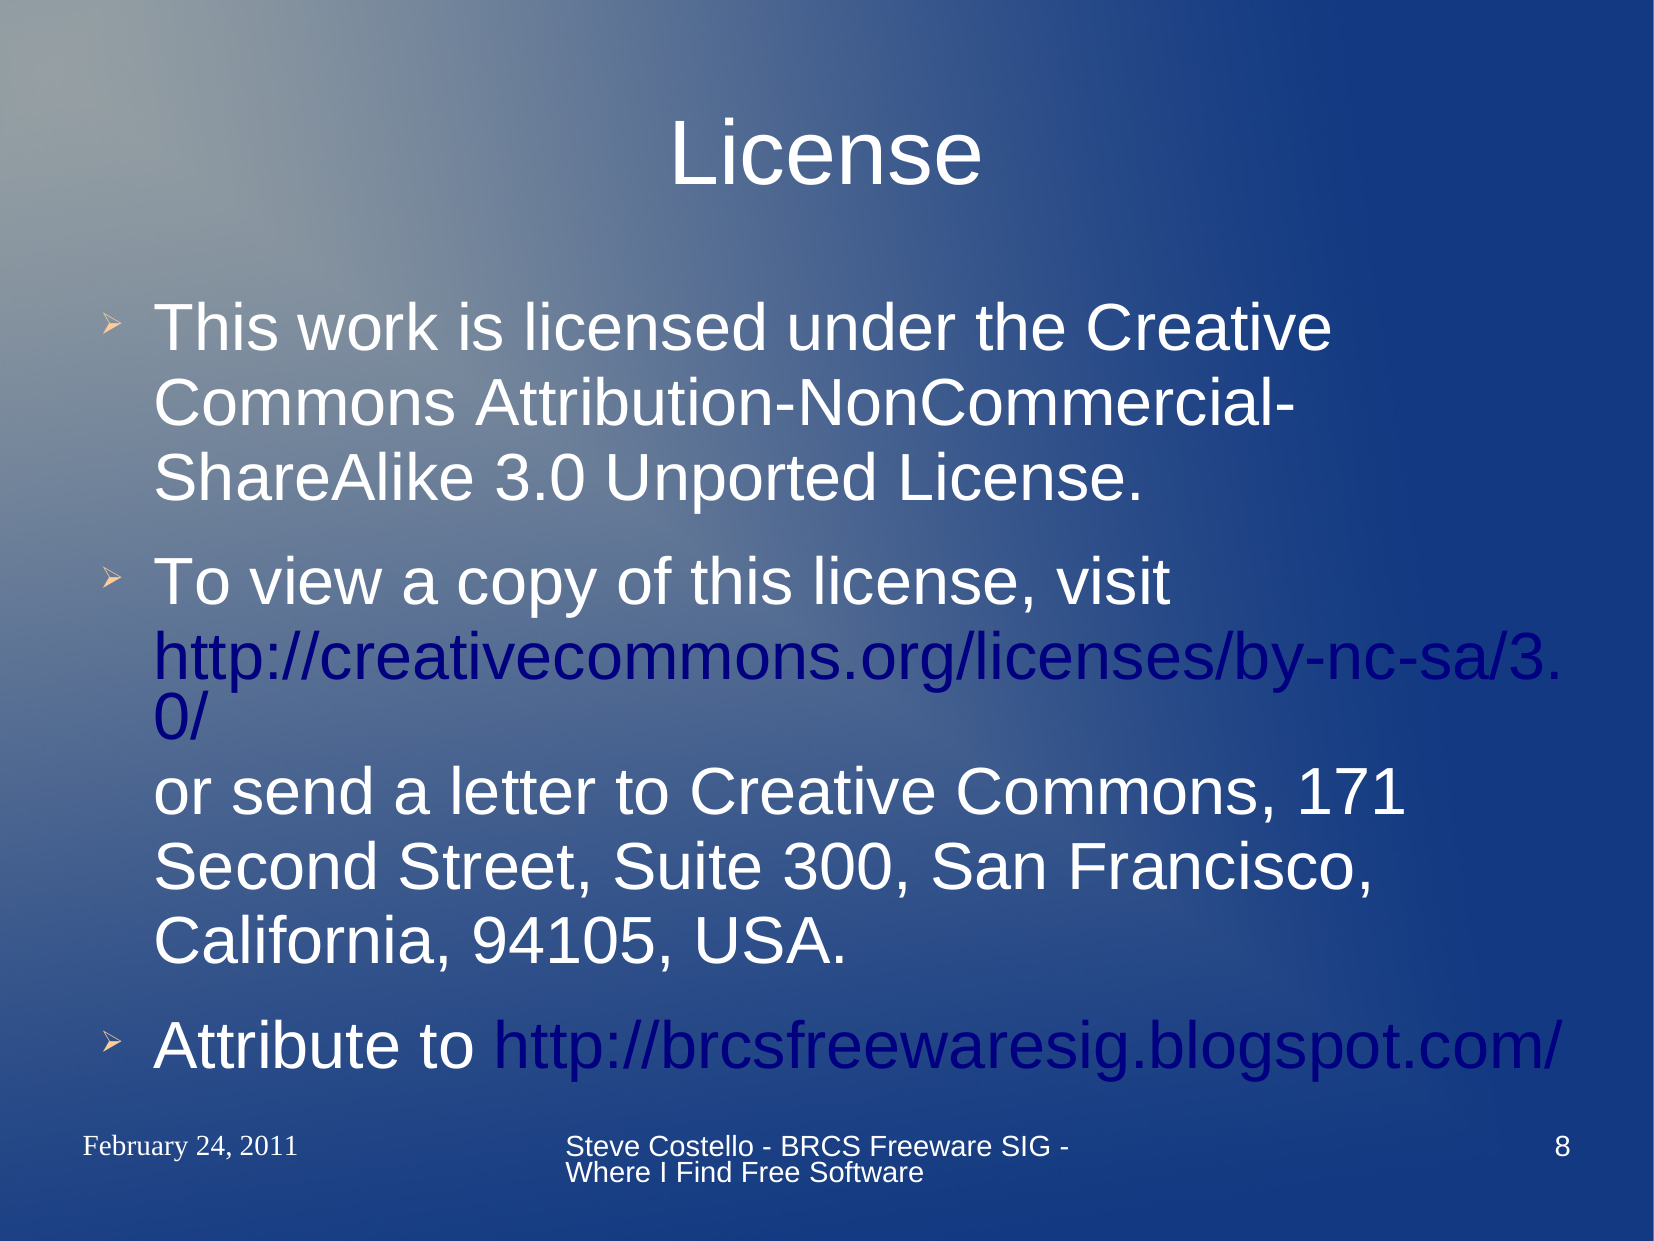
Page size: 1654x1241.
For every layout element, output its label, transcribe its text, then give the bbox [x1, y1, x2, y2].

list This work is licensed under the Creative Commons Attribution-NonCommercial-ShareAlike 3.0 Unported License. To view a copy of this license, visit http://creativecommons.org/licenses/by-nc-sa/3.0/or send a letter to Creative Commons, 171 Second Street, Suite 300, San Francisco, California, 94105, USA. Attribute to http://brcsfreewaresig.blogspot.com/ [82, 290, 1571, 1127]
picture [0, 0, 1654, 1241]
title License [82, 49, 1571, 257]
